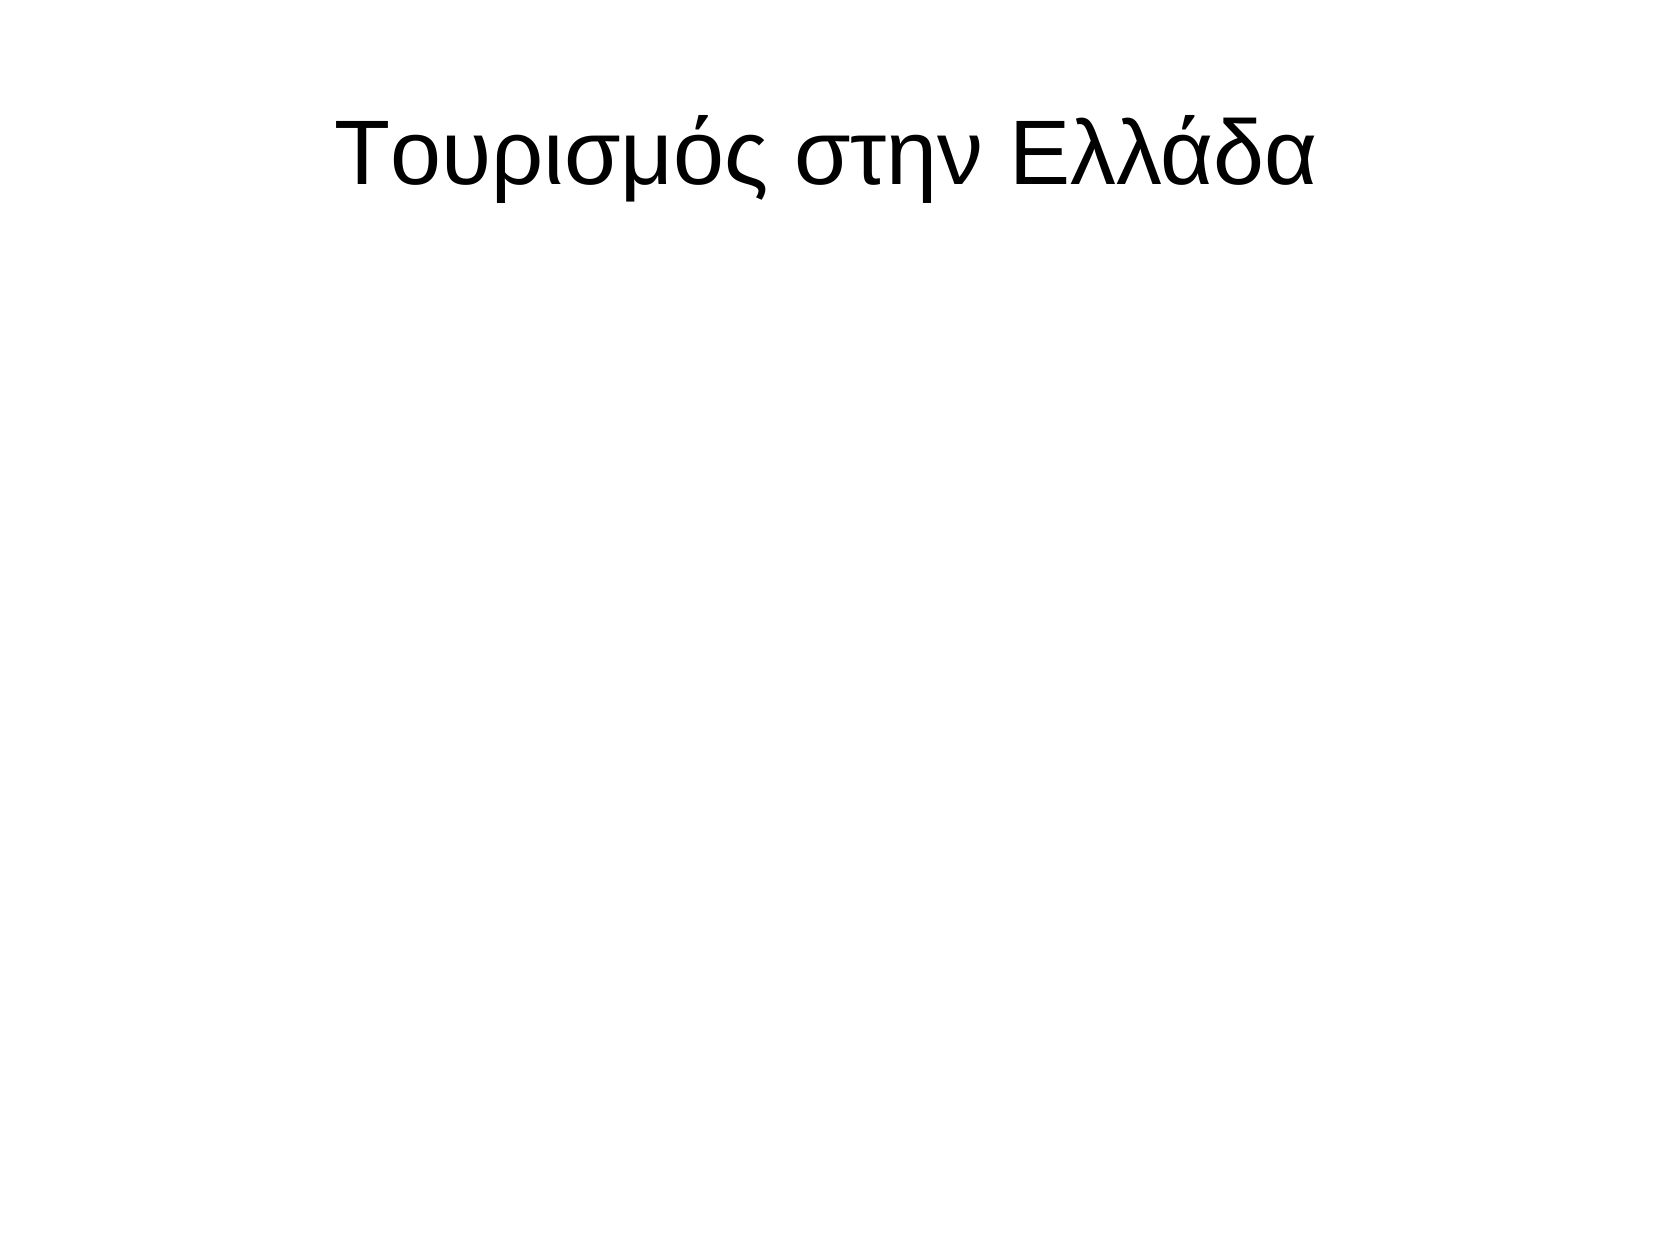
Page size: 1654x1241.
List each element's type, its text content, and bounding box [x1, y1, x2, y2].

title Tουρισμός στην Ελλάδα [82, 49, 1571, 257]
